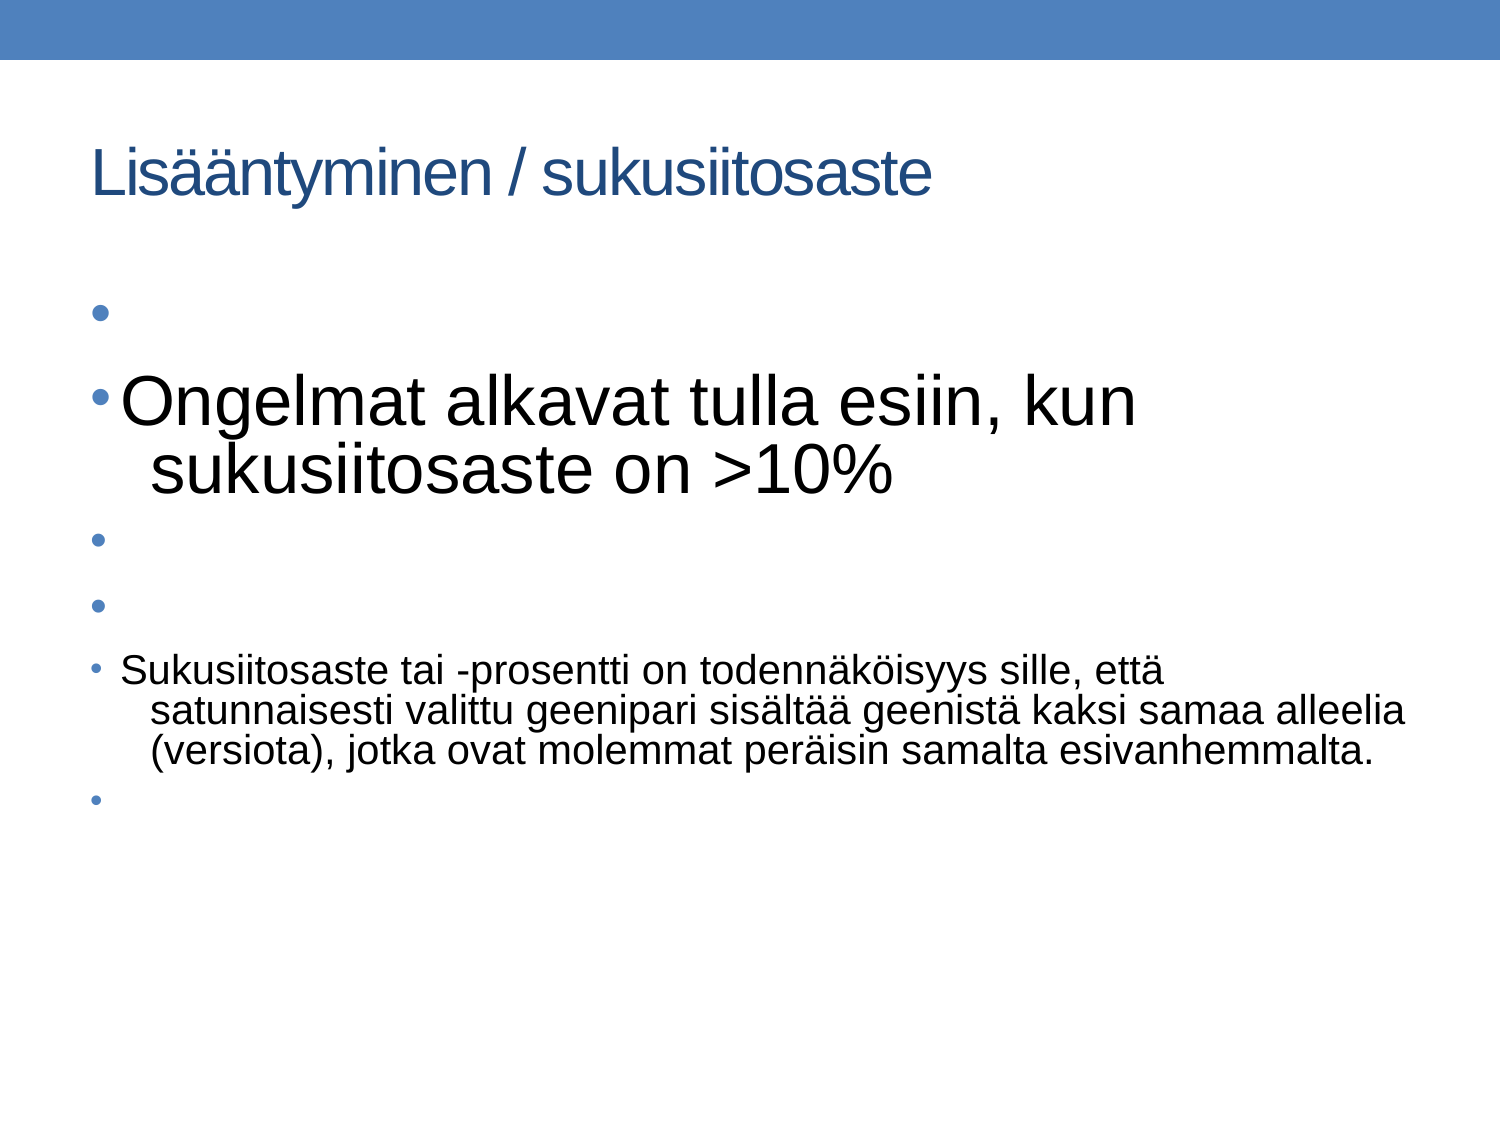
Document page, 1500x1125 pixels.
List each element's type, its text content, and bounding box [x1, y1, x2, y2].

title Lisääntyminen / sukusiitosaste [75, 87, 1426, 251]
list Ongelmat alkavat tulla esiin, kun sukusiitosaste on >10% Sukusiitosaste tai -prosentti on todennäköisyys sille, että satunnaisesti valittu geenipari sisältää geenistä kaksi samaa alleelia (versiota), jotka ovat molemmat peräisin samalta esivanhemmalta. [75, 262, 1426, 1063]
